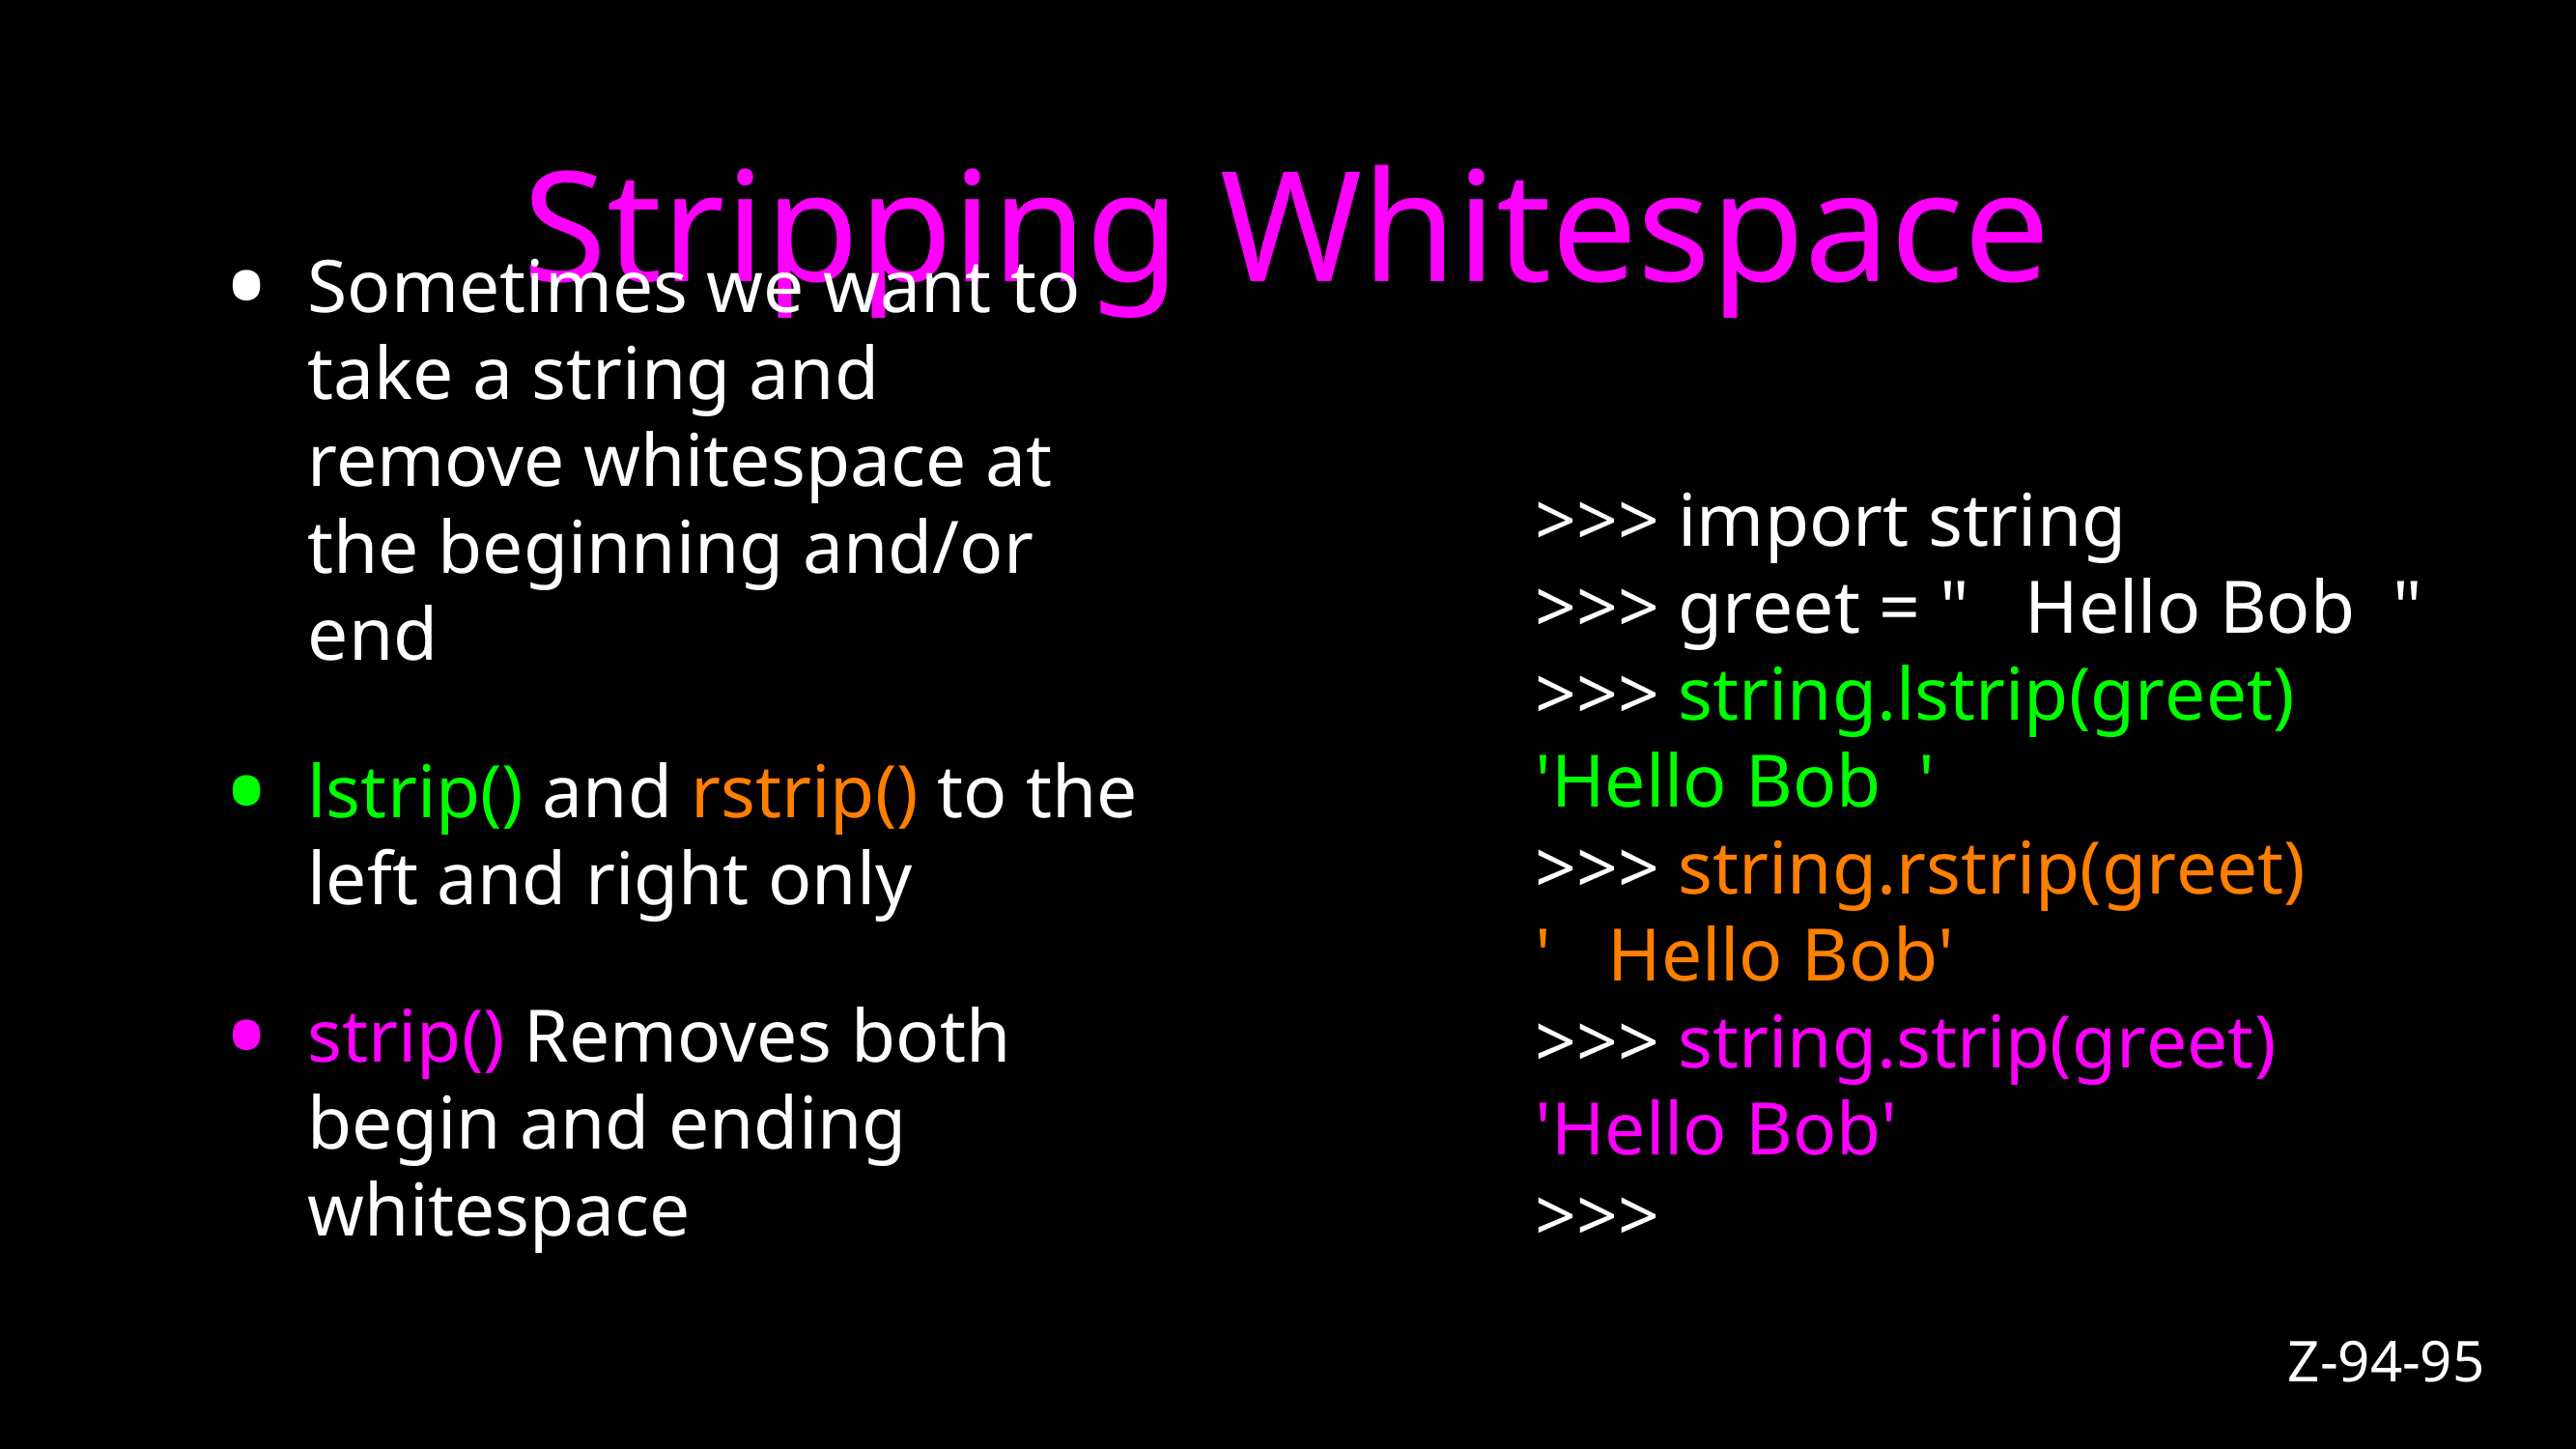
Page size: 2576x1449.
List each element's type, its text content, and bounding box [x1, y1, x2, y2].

list Sometimes we want to take a string and remove whitespace at the beginning and/or end lstrip() and rstrip() to the left and right only strip() Removes both begin and ending whitespace [183, 333, 1146, 1396]
text_box >>> import string >>> greet = " Hello Bob " >>> string.lstrip(greet) 'Hello Bob ' >>> string.rstrip(greet) ' Hello Bob' >>> string.strip(greet) 'Hello Bob' >>> [1535, 473, 2423, 1257]
text_box Z-94-95 [2223, 1319, 2550, 1400]
title Stripping Whitespace [183, 38, 2392, 403]
